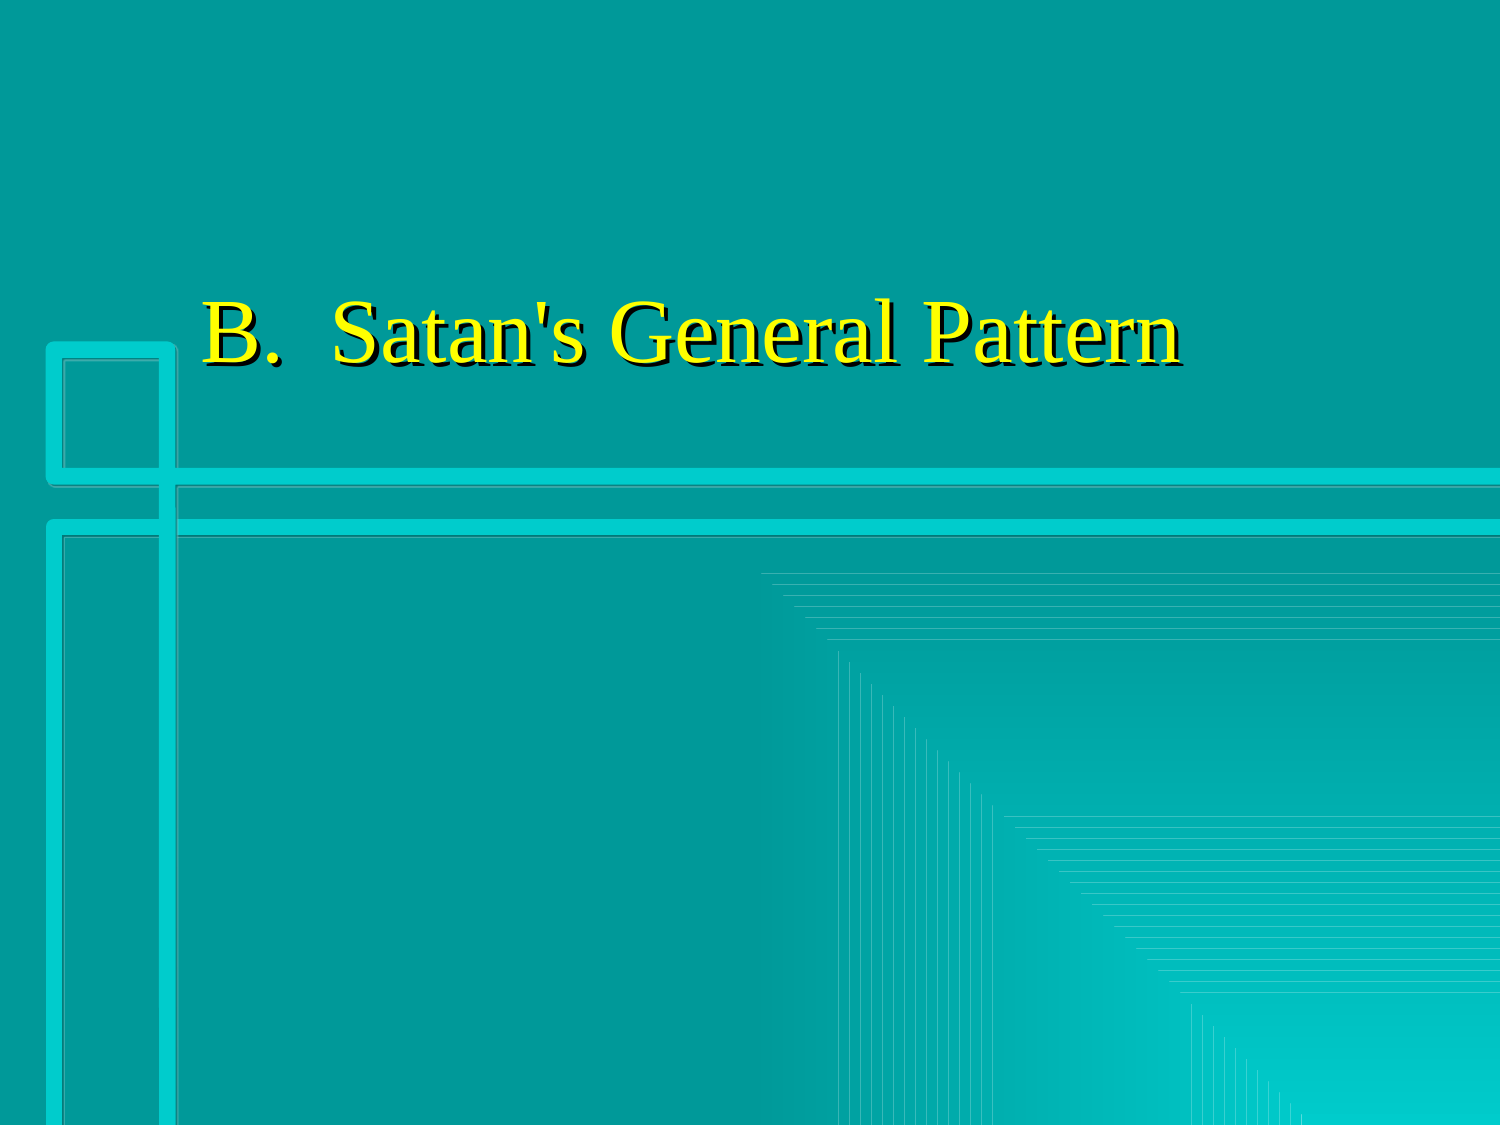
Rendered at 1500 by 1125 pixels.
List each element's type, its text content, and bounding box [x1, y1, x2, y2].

text_box [225, 600, 1388, 671]
title B. Satan's General Pattern [200, 237, 1476, 426]
